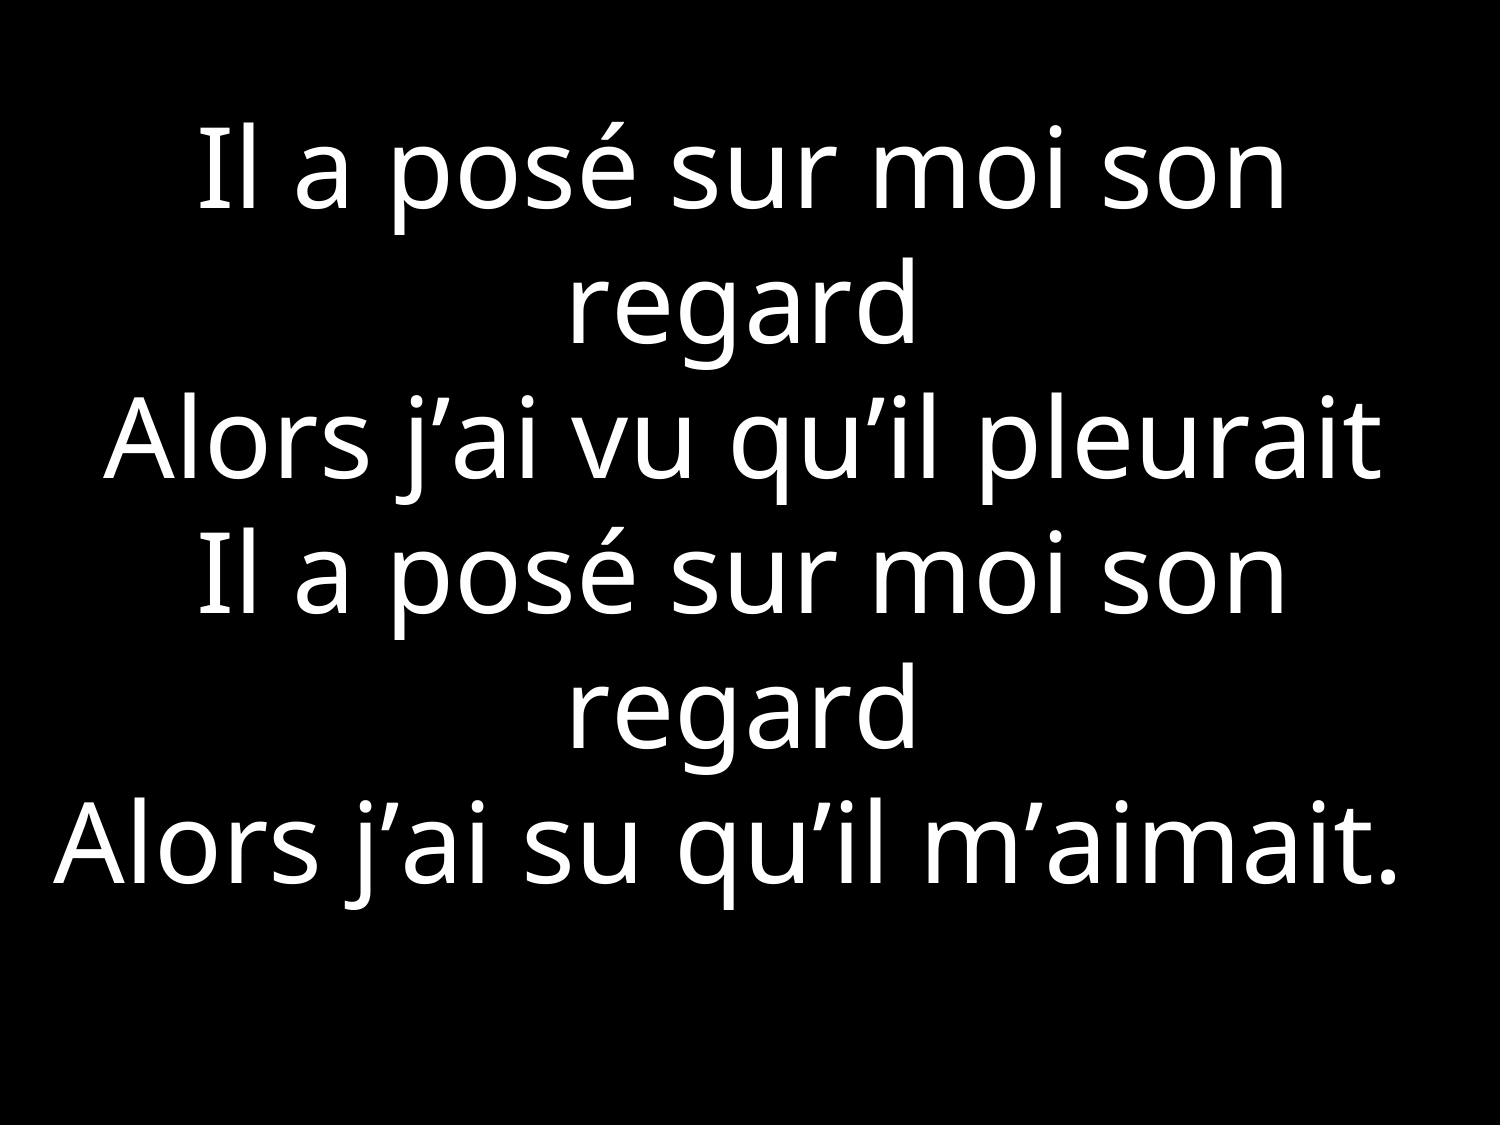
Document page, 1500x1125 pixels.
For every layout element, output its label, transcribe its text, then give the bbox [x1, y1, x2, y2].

title Il a posé sur moi son regard Alors j’ai vu qu’il pleurait Il a posé sur moi son regard Alors j’ai su qu’il m’aimait. [35, 82, 1453, 591]
